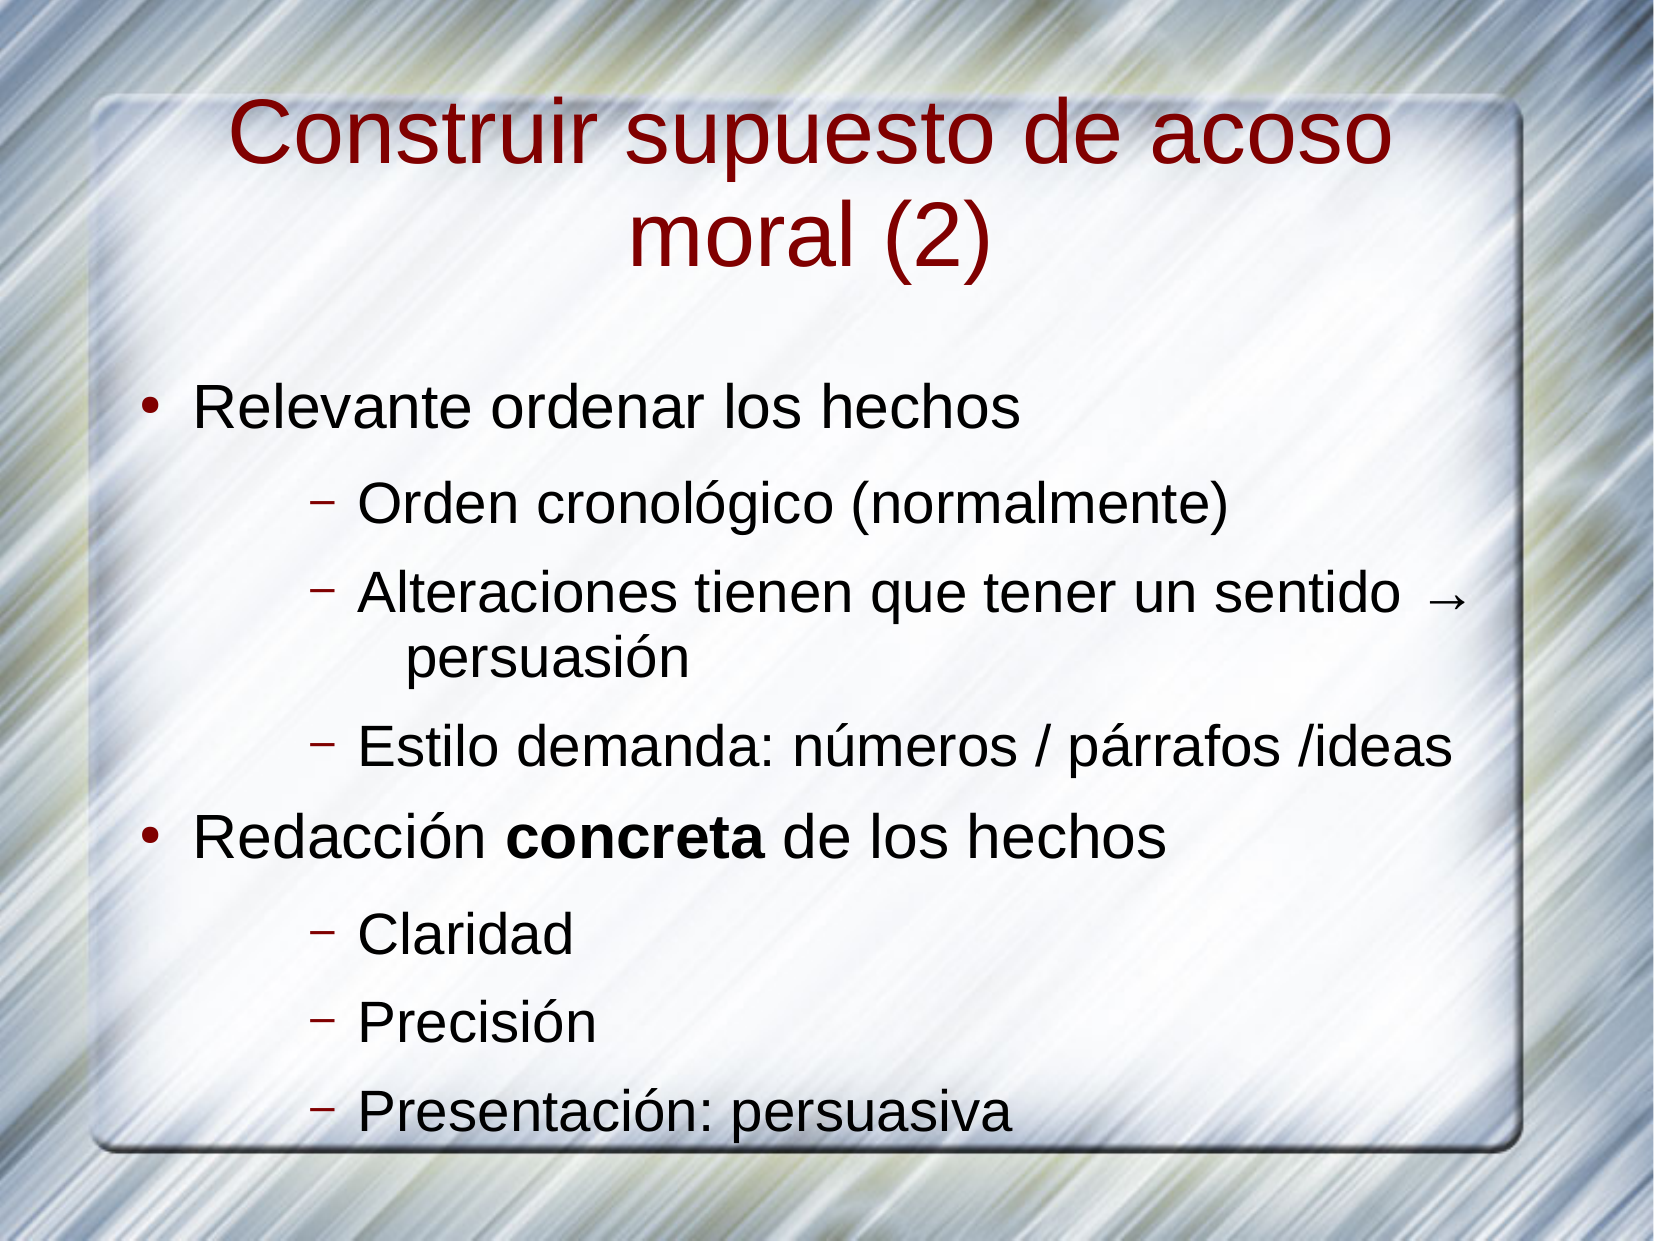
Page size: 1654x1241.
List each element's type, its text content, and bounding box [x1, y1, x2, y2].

picture [0, 0, 1654, 1241]
title Construir supuesto de acoso moral (2) [121, 80, 1502, 286]
list Relevante ordenar los hechos Orden cronológico (normalmente) Alteraciones tienen que tener un sentido → persuasión Estilo demanda: números / párrafos /ideas Redacción concreta de los hechos Claridad Precisión Presentación: persuasiva [121, 371, 1501, 1144]
